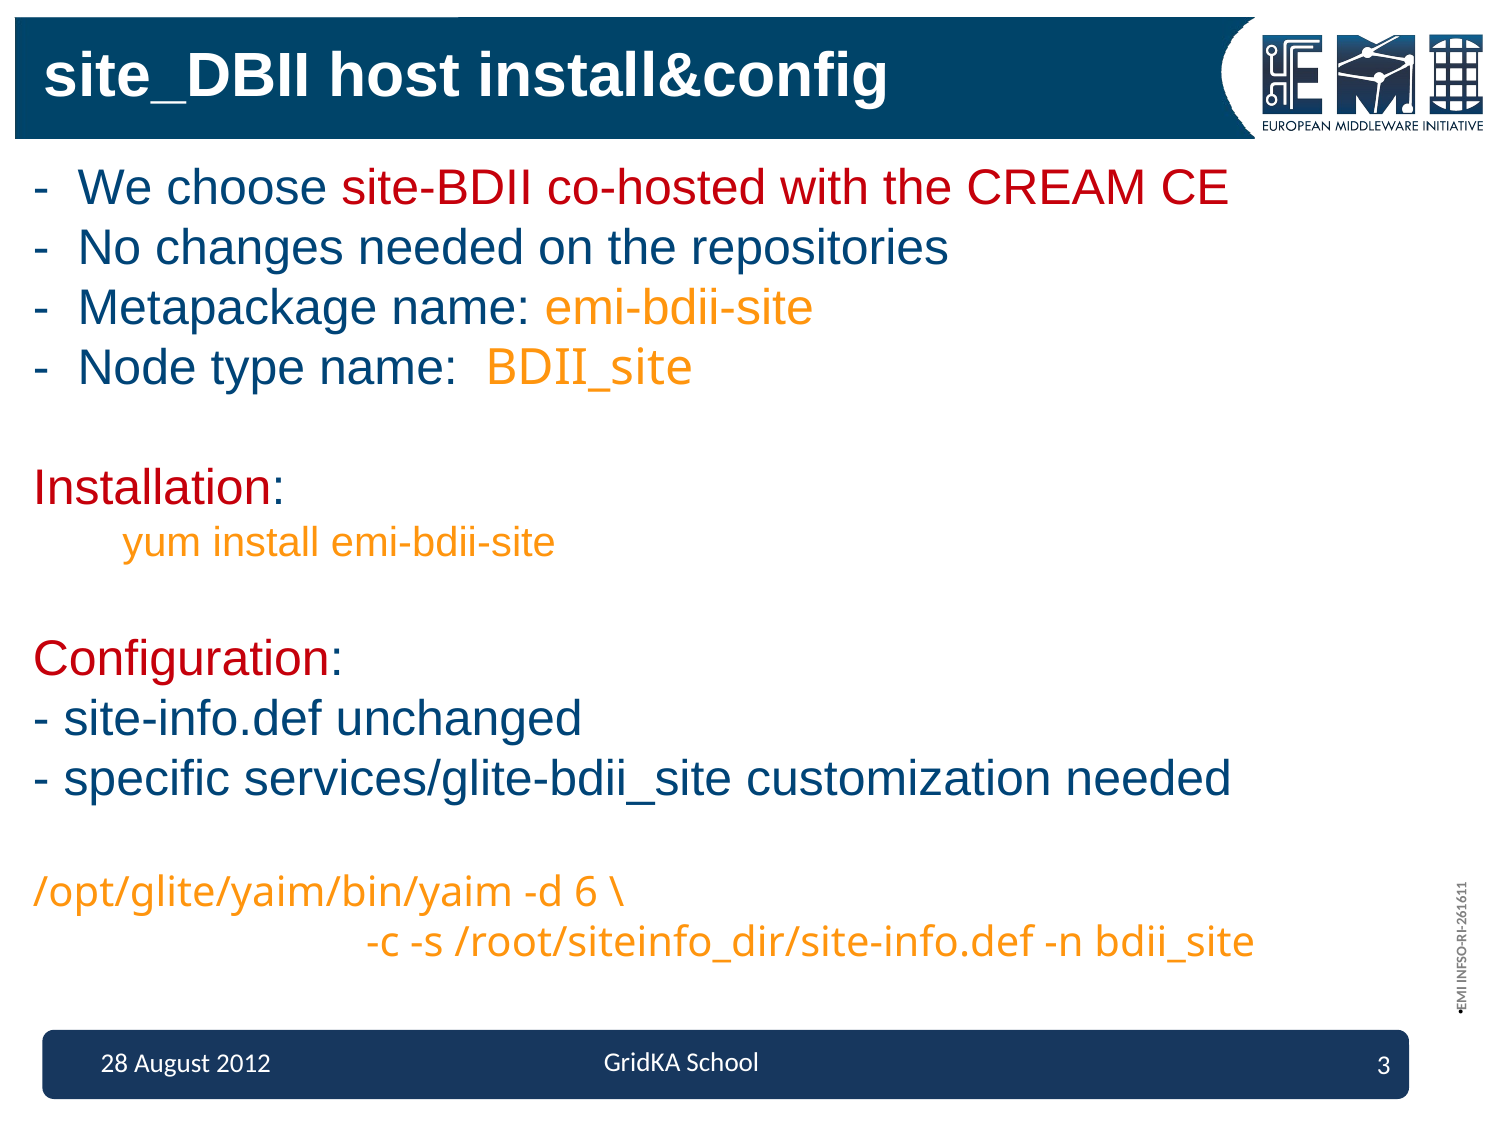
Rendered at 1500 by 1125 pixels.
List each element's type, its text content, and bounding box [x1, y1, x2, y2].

text_box site_DBII host install&config [29, 26, 1076, 117]
text_box - We choose site-BDII co-hosted with the CREAM CE - No changes needed on the repositories - Metapackage name: emi-bdii-site - Node type name: BDII_site Installation: yum install emi-bdii-site Configuration: - site-info.def unchanged - specific services/glite-bdii_site customization needed /opt/glite/yaim/bin/yaim -d 6 \ -c -s /root/siteinfo_dir/site-info.def -n bdii_site [18, 147, 1419, 1034]
picture [1262, 34, 1483, 131]
picture [28, 17, 1255, 139]
picture [14, 17, 25, 139]
